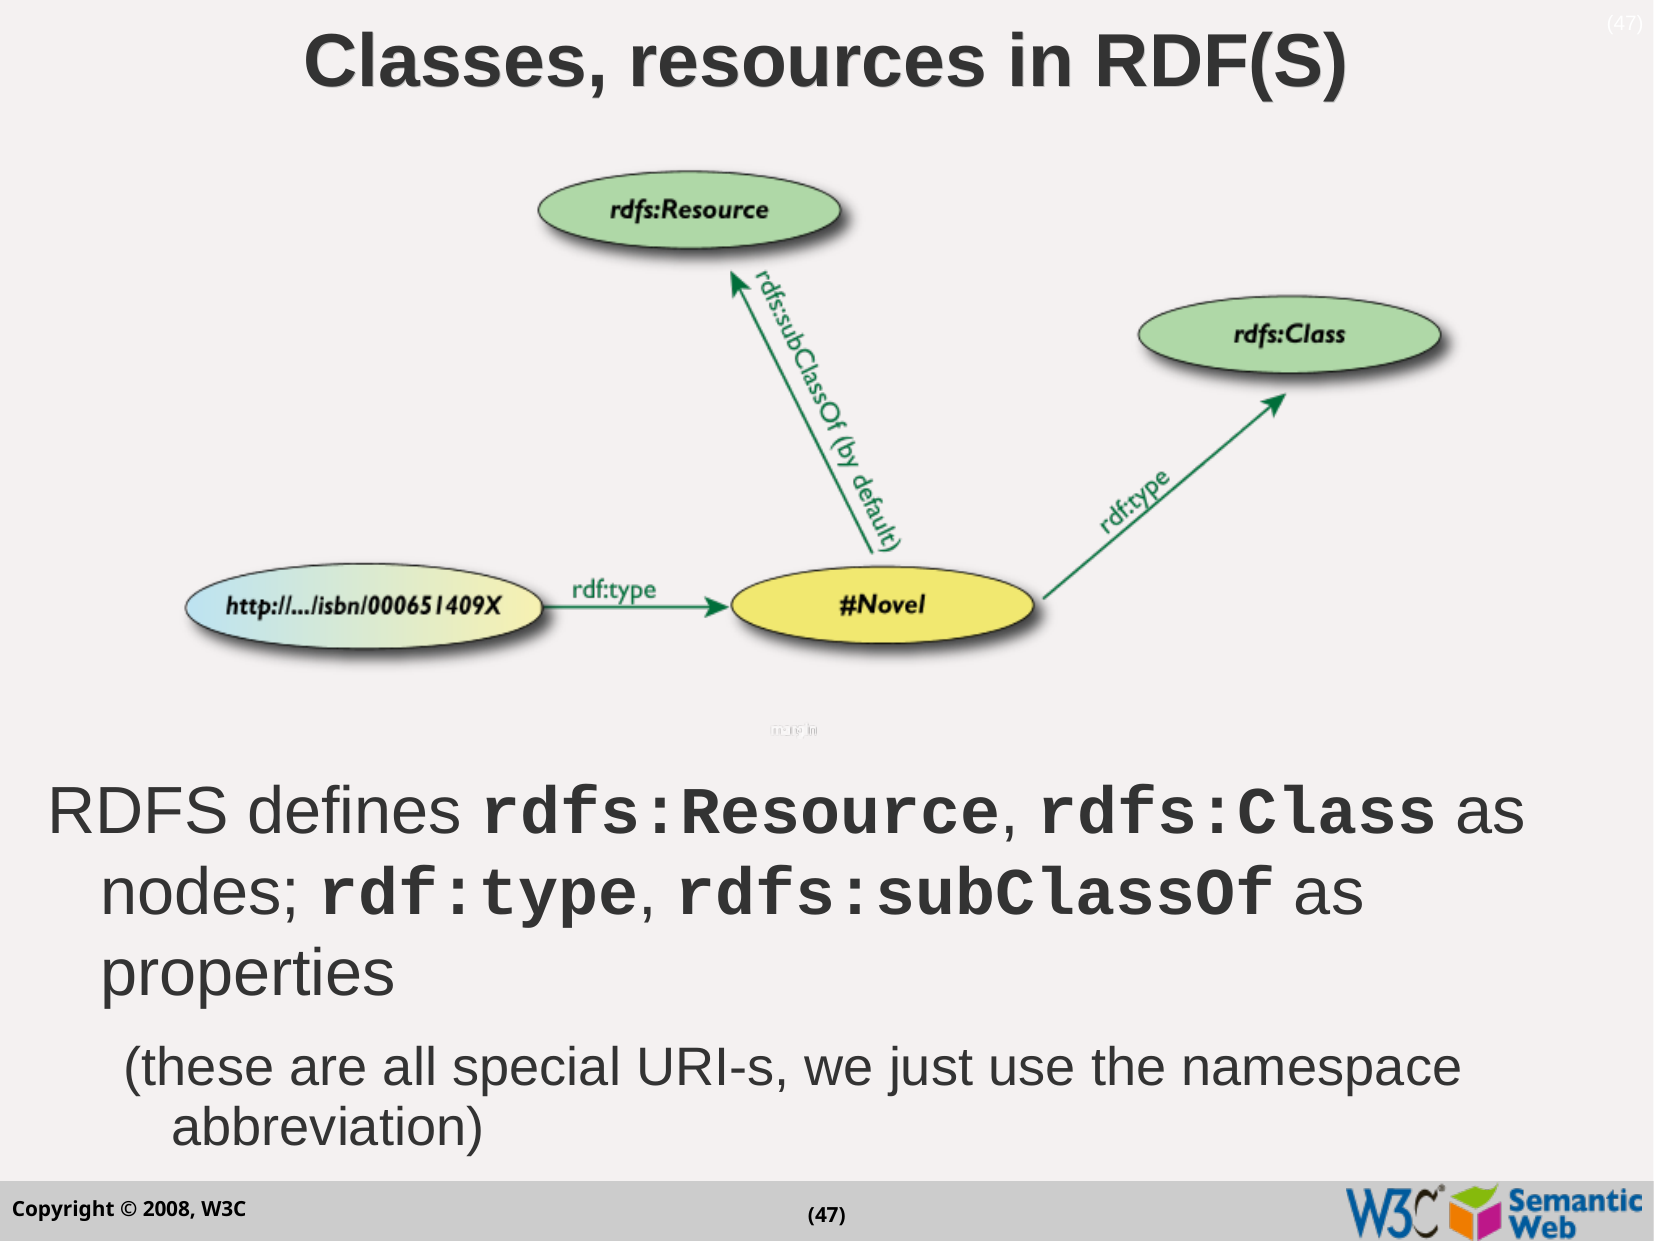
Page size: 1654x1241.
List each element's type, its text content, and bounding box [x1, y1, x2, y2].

picture [175, 159, 1471, 739]
picture [1346, 1181, 1642, 1241]
list RDFS defines rdfs:Resource, rdfs:Class as nodes; rdf:type, rdfs:subClassOf as properties (these are all special URI-s, we just use the namespace abbreviation) [29, 773, 1624, 1158]
title Classes, resources in RDF(S) [0, 0, 1654, 119]
